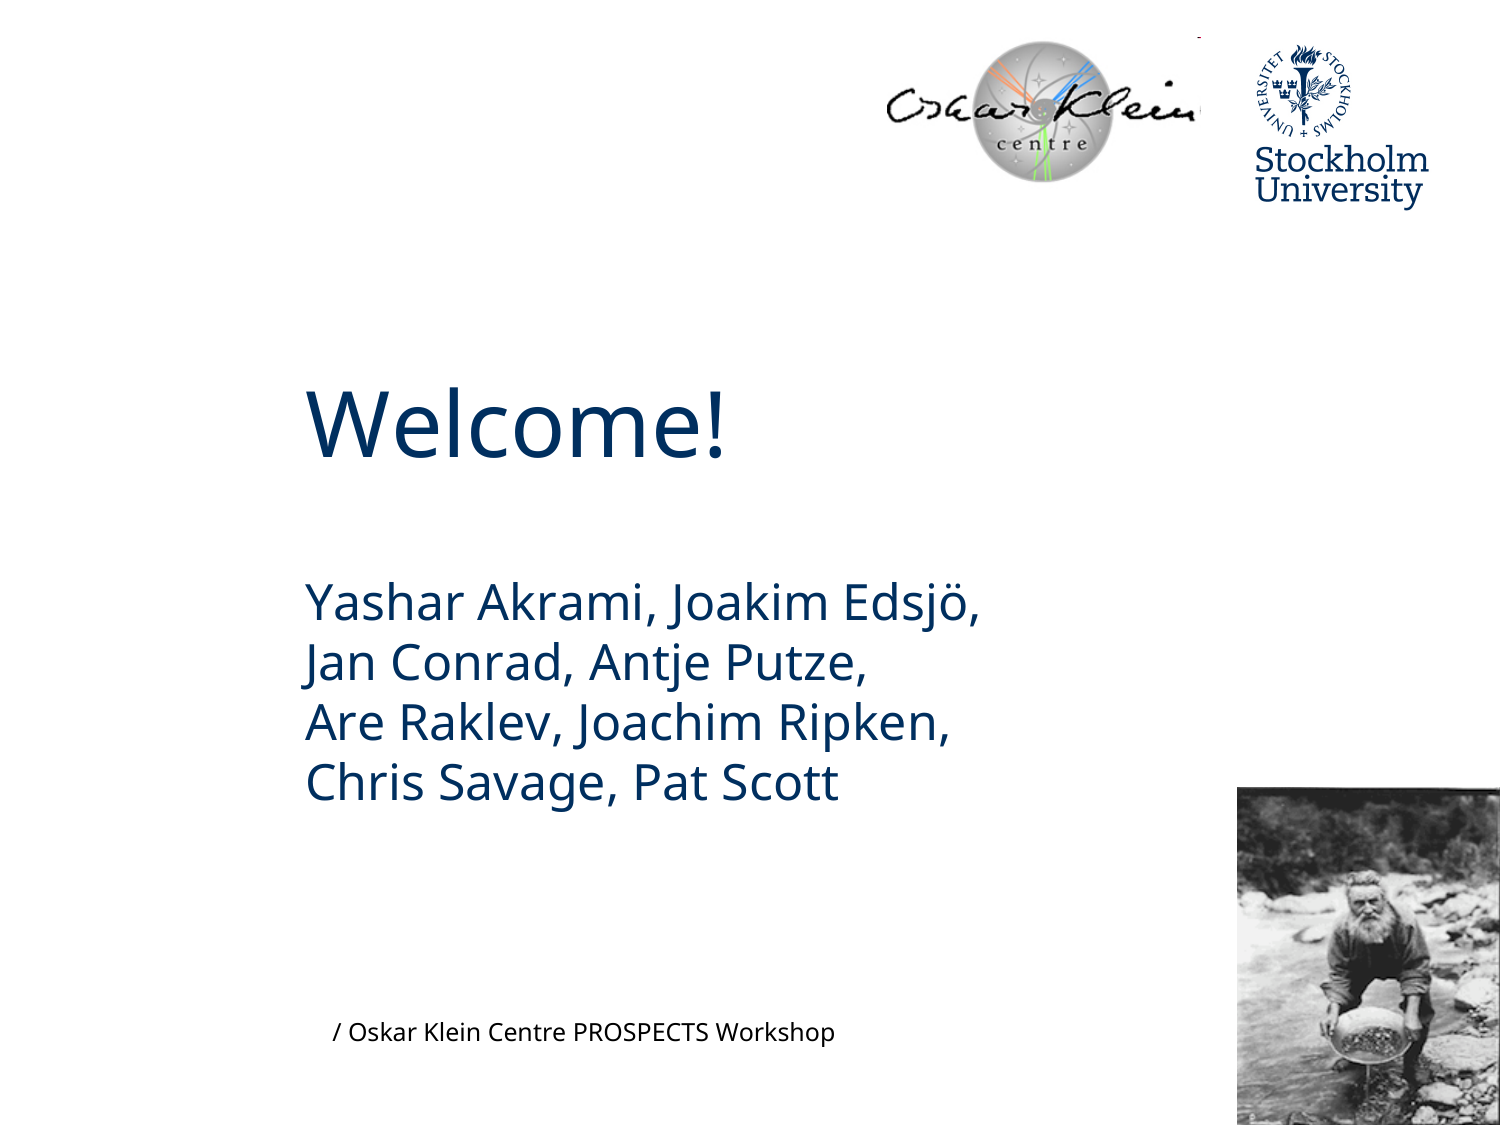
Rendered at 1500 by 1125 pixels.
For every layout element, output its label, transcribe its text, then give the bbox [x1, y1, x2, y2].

picture [1237, 787, 1500, 1125]
text_box Yashar Akrami, Joakim Edsjö, Jan Conrad, Antje Putze, Are Raklev, Joachim Ripken, Chris Savage, Pat Scott [290, 564, 1208, 817]
title Welcome! [294, 304, 1208, 539]
picture [1255, 44, 1445, 211]
picture [887, 37, 1201, 189]
